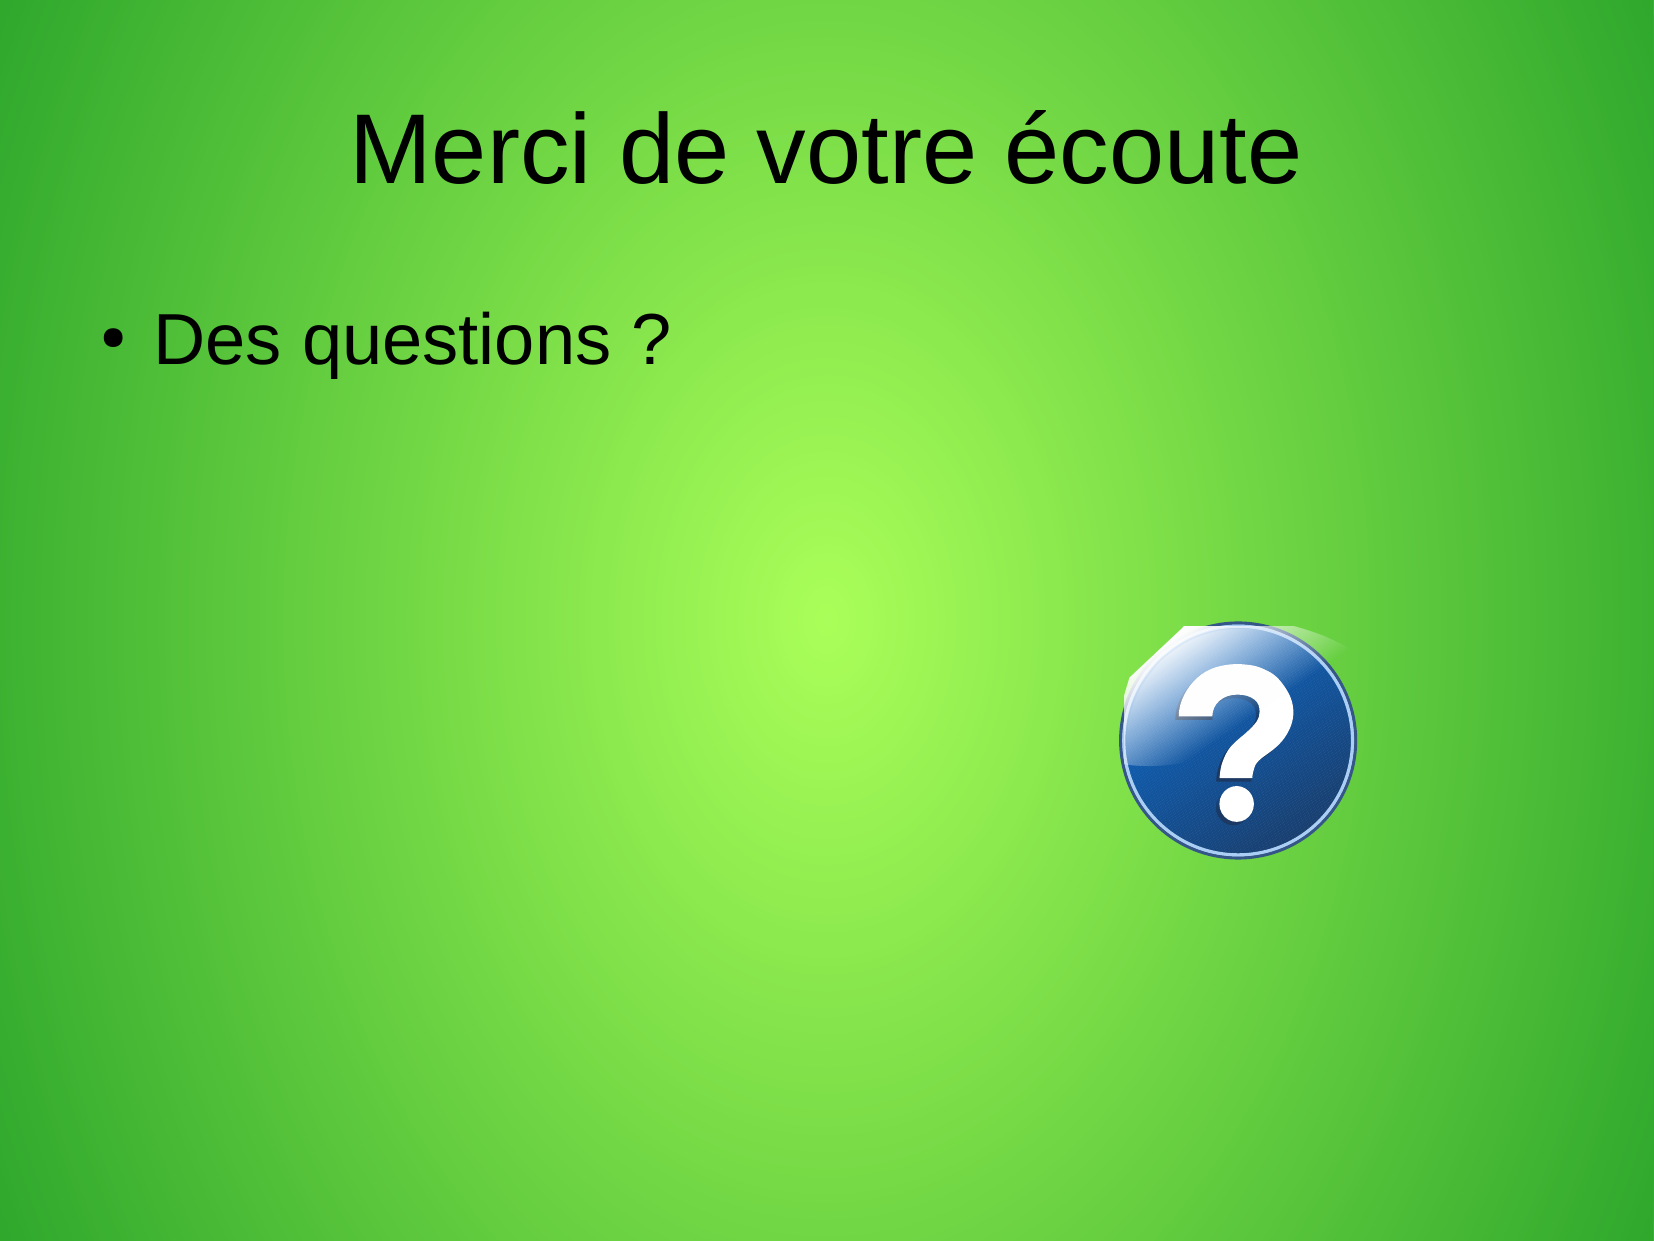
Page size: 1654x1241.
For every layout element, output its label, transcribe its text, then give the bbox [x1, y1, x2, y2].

picture [1069, 566, 1406, 903]
title Merci de votre écoute [82, 47, 1571, 252]
list Des questions ? [82, 299, 1571, 1019]
